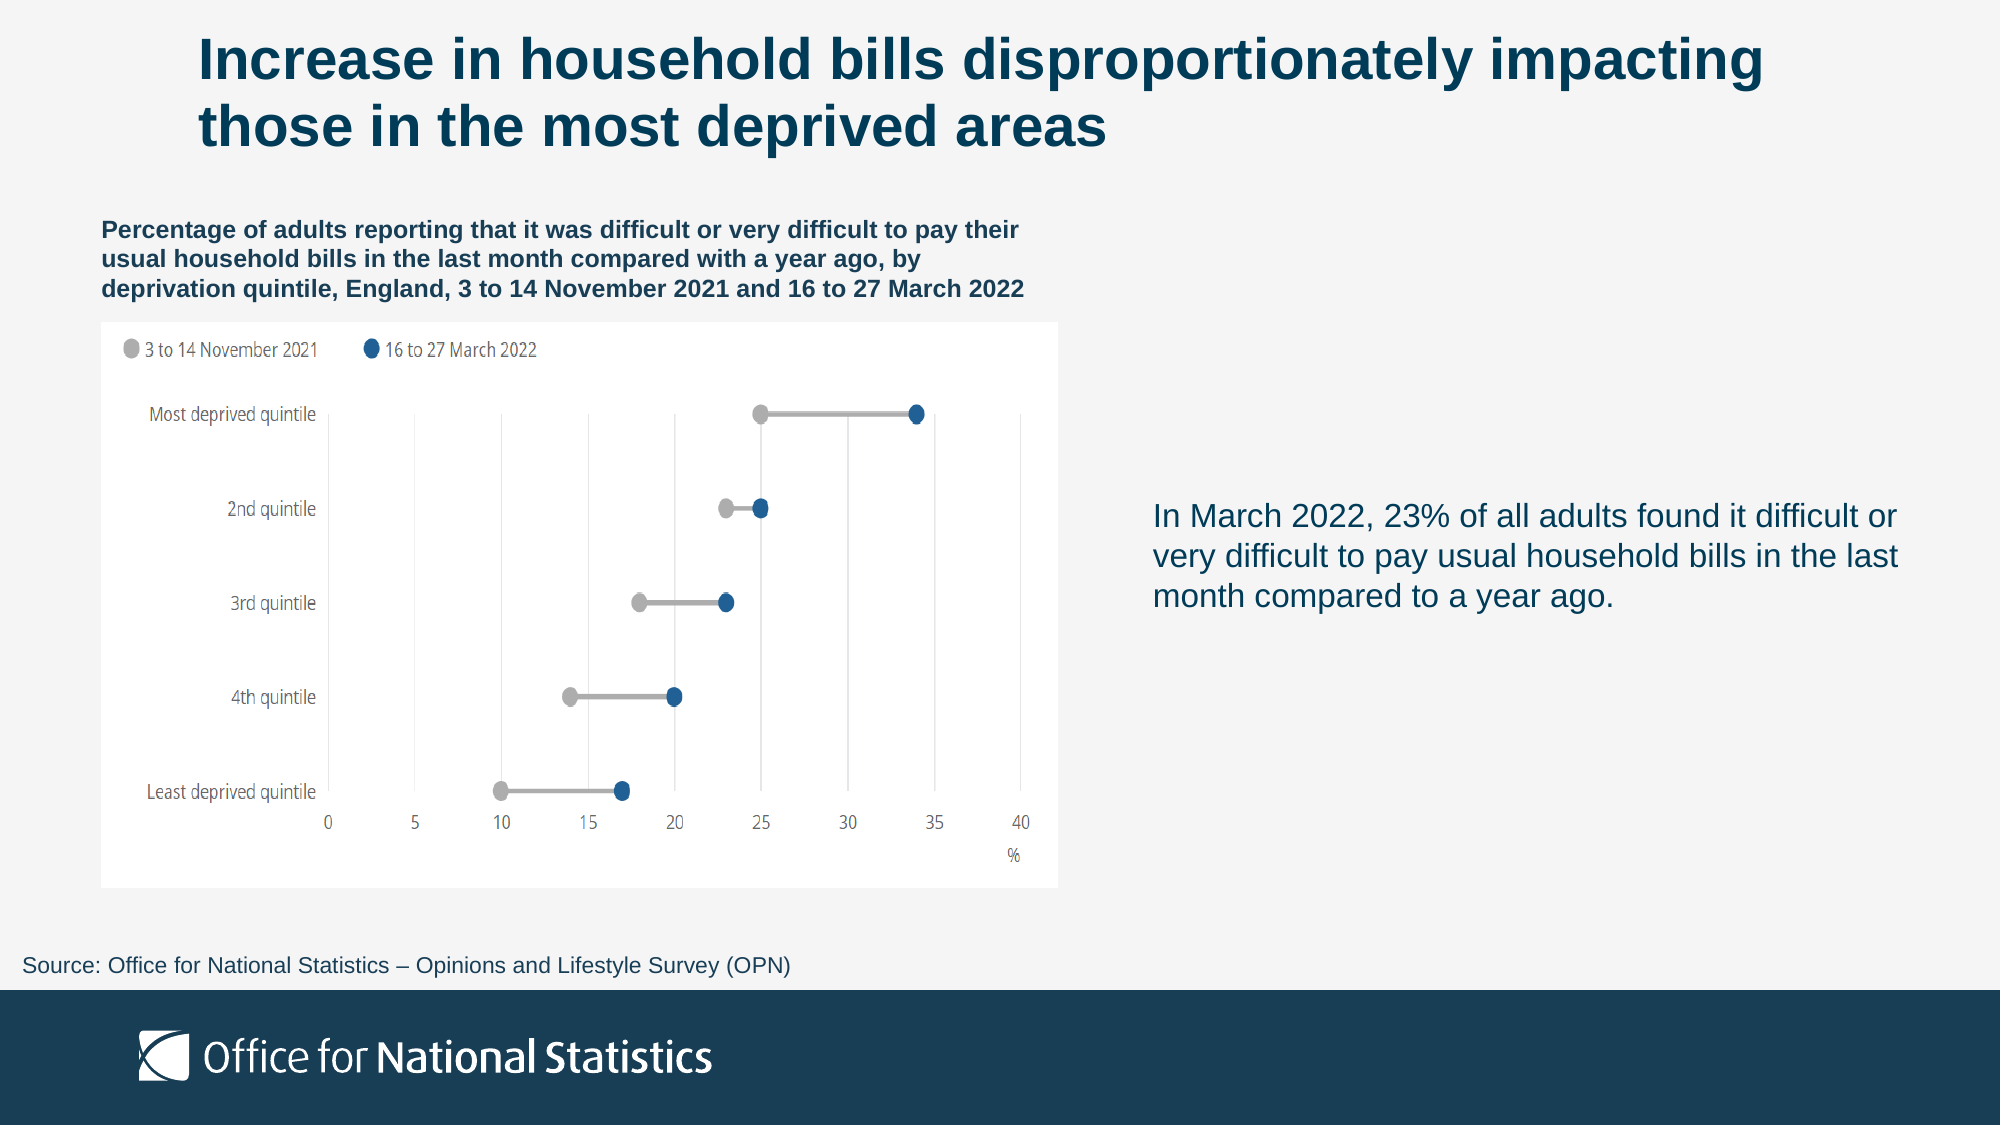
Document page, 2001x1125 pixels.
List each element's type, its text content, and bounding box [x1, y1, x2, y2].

title Increase in household bills disproportionately impacting those in the most deprived areas [198, 26, 1852, 161]
text_box Source: Office for National Statistics – Opinions and Lifestyle Survey (OPN) [22, 942, 830, 986]
text_box Percentage of adults reporting that it was difficult or very difficult to pay their usual household bills in the last month compared with a year ago, by deprivation quintile, England, 3 to 14 November 2021 and 16 to 27 March 2022 [101, 204, 1073, 311]
text_box In March 2022, 23% of all adults found it difficult or very difficult to pay usual household bills in the last month compared to a year ago. [1137, 486, 1946, 624]
picture [101, 322, 1058, 888]
